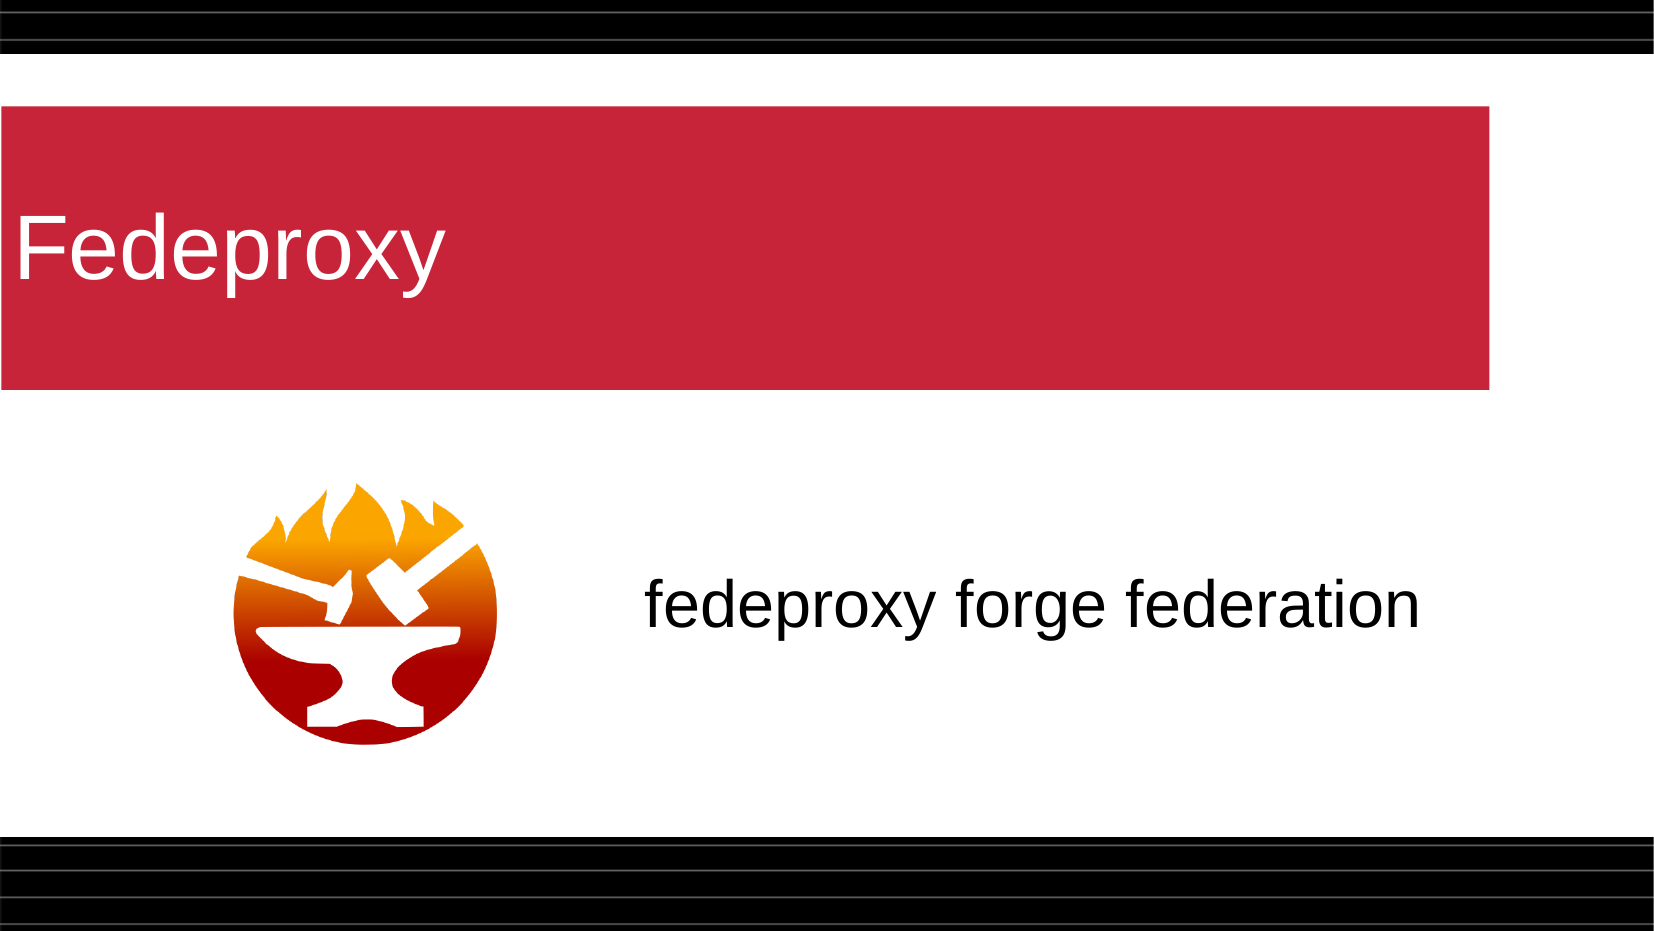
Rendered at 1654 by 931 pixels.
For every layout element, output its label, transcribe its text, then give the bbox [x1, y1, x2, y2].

picture [0, 837, 1654, 931]
subtitle fedeproxy forge federation [602, 566, 1465, 780]
title Fedeproxy [1, 106, 1490, 390]
picture [0, 0, 1654, 54]
picture [233, 481, 497, 745]
